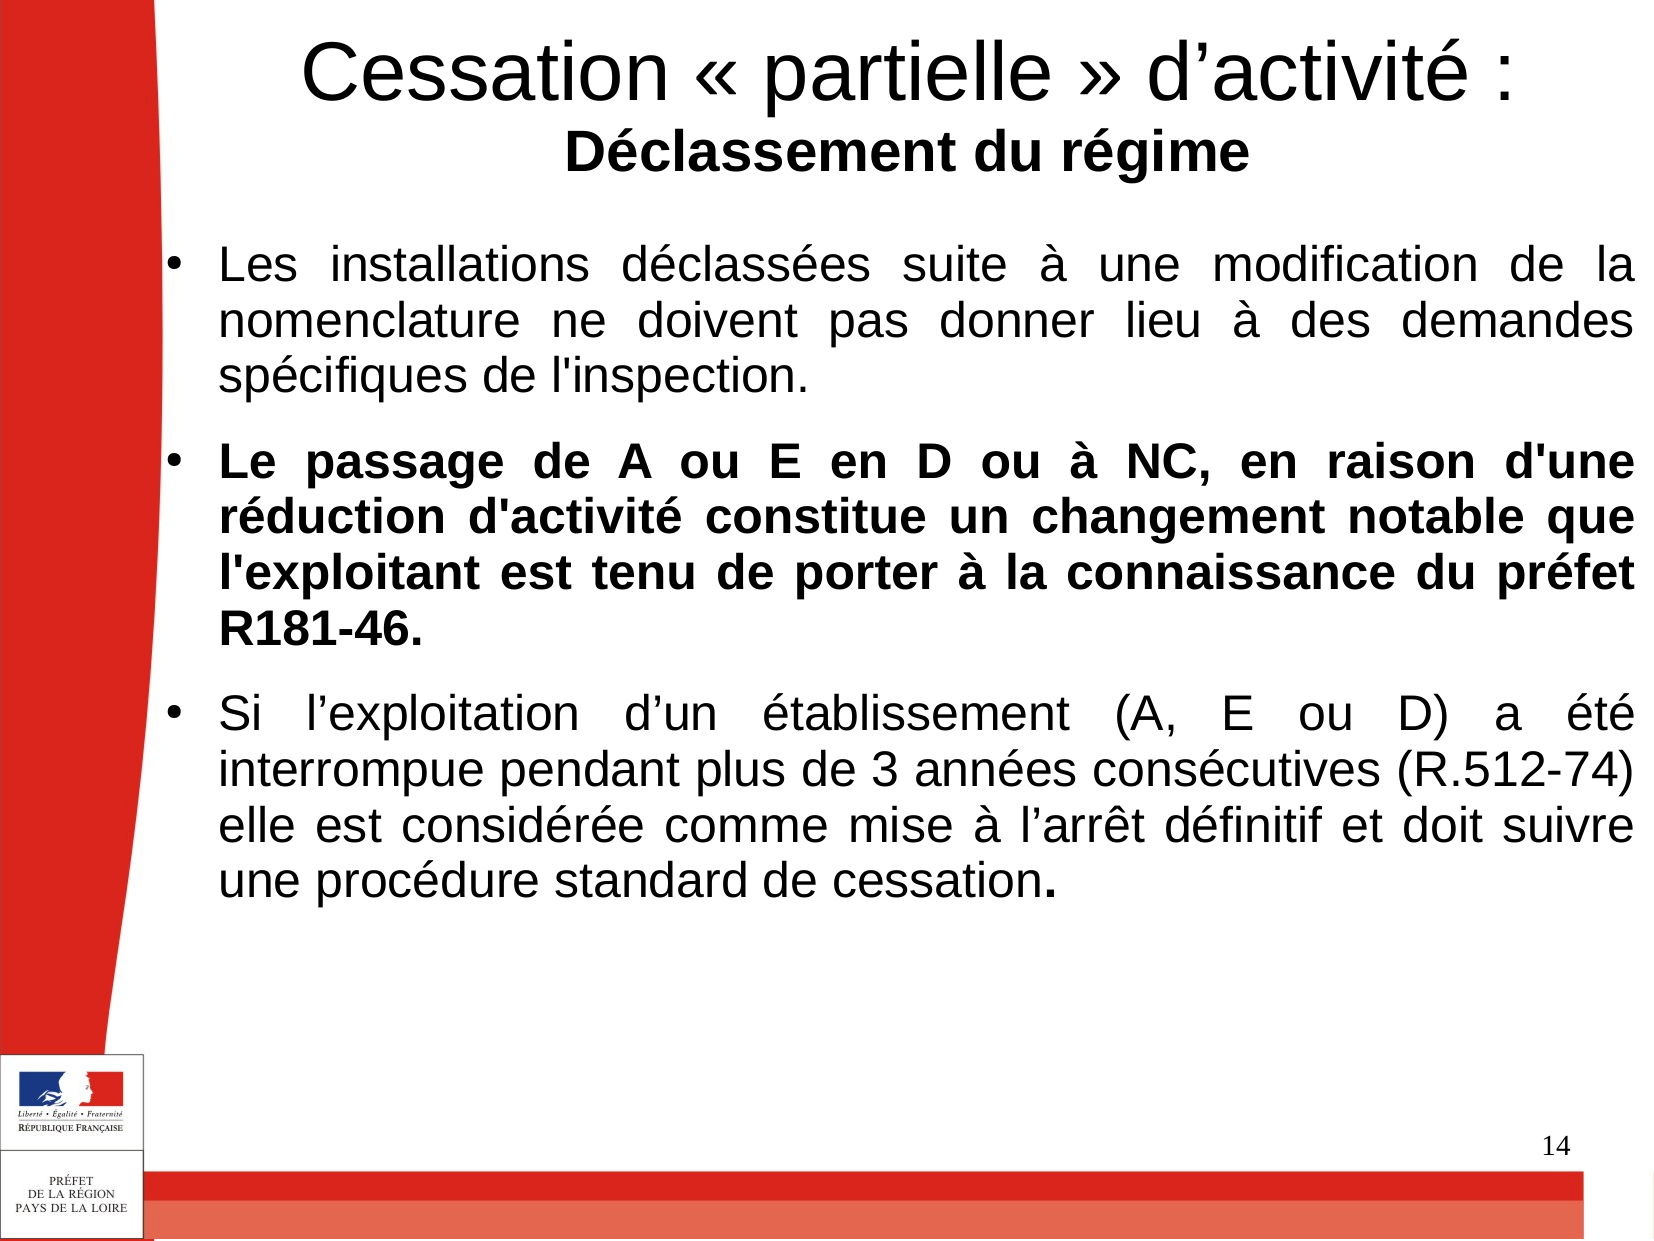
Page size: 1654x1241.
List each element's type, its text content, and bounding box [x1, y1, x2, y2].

list Les installations déclassées suite à une modification de la nomenclature ne doivent pas donner lieu à des demandes spécifiques de l'inspection. Le passage de A ou E en D ou à NC, en raison d'une réduction d'activité constitue un changement notable que l'exploitant est tenu de porter à la connaissance du préfet R181-46. Si l’exploitation d’un établissement (A, E ou D) a été interrompue pendant plus de 3 années consécutives (R.512-74) elle est considérée comme mise à l’arrêt définitif et doit suivre une procédure standard de cessation. [147, 236, 1636, 1123]
picture [0, 0, 1654, 1241]
title Cessation « partielle » d’activité : Déclassement du régime [165, 2, 1654, 208]
